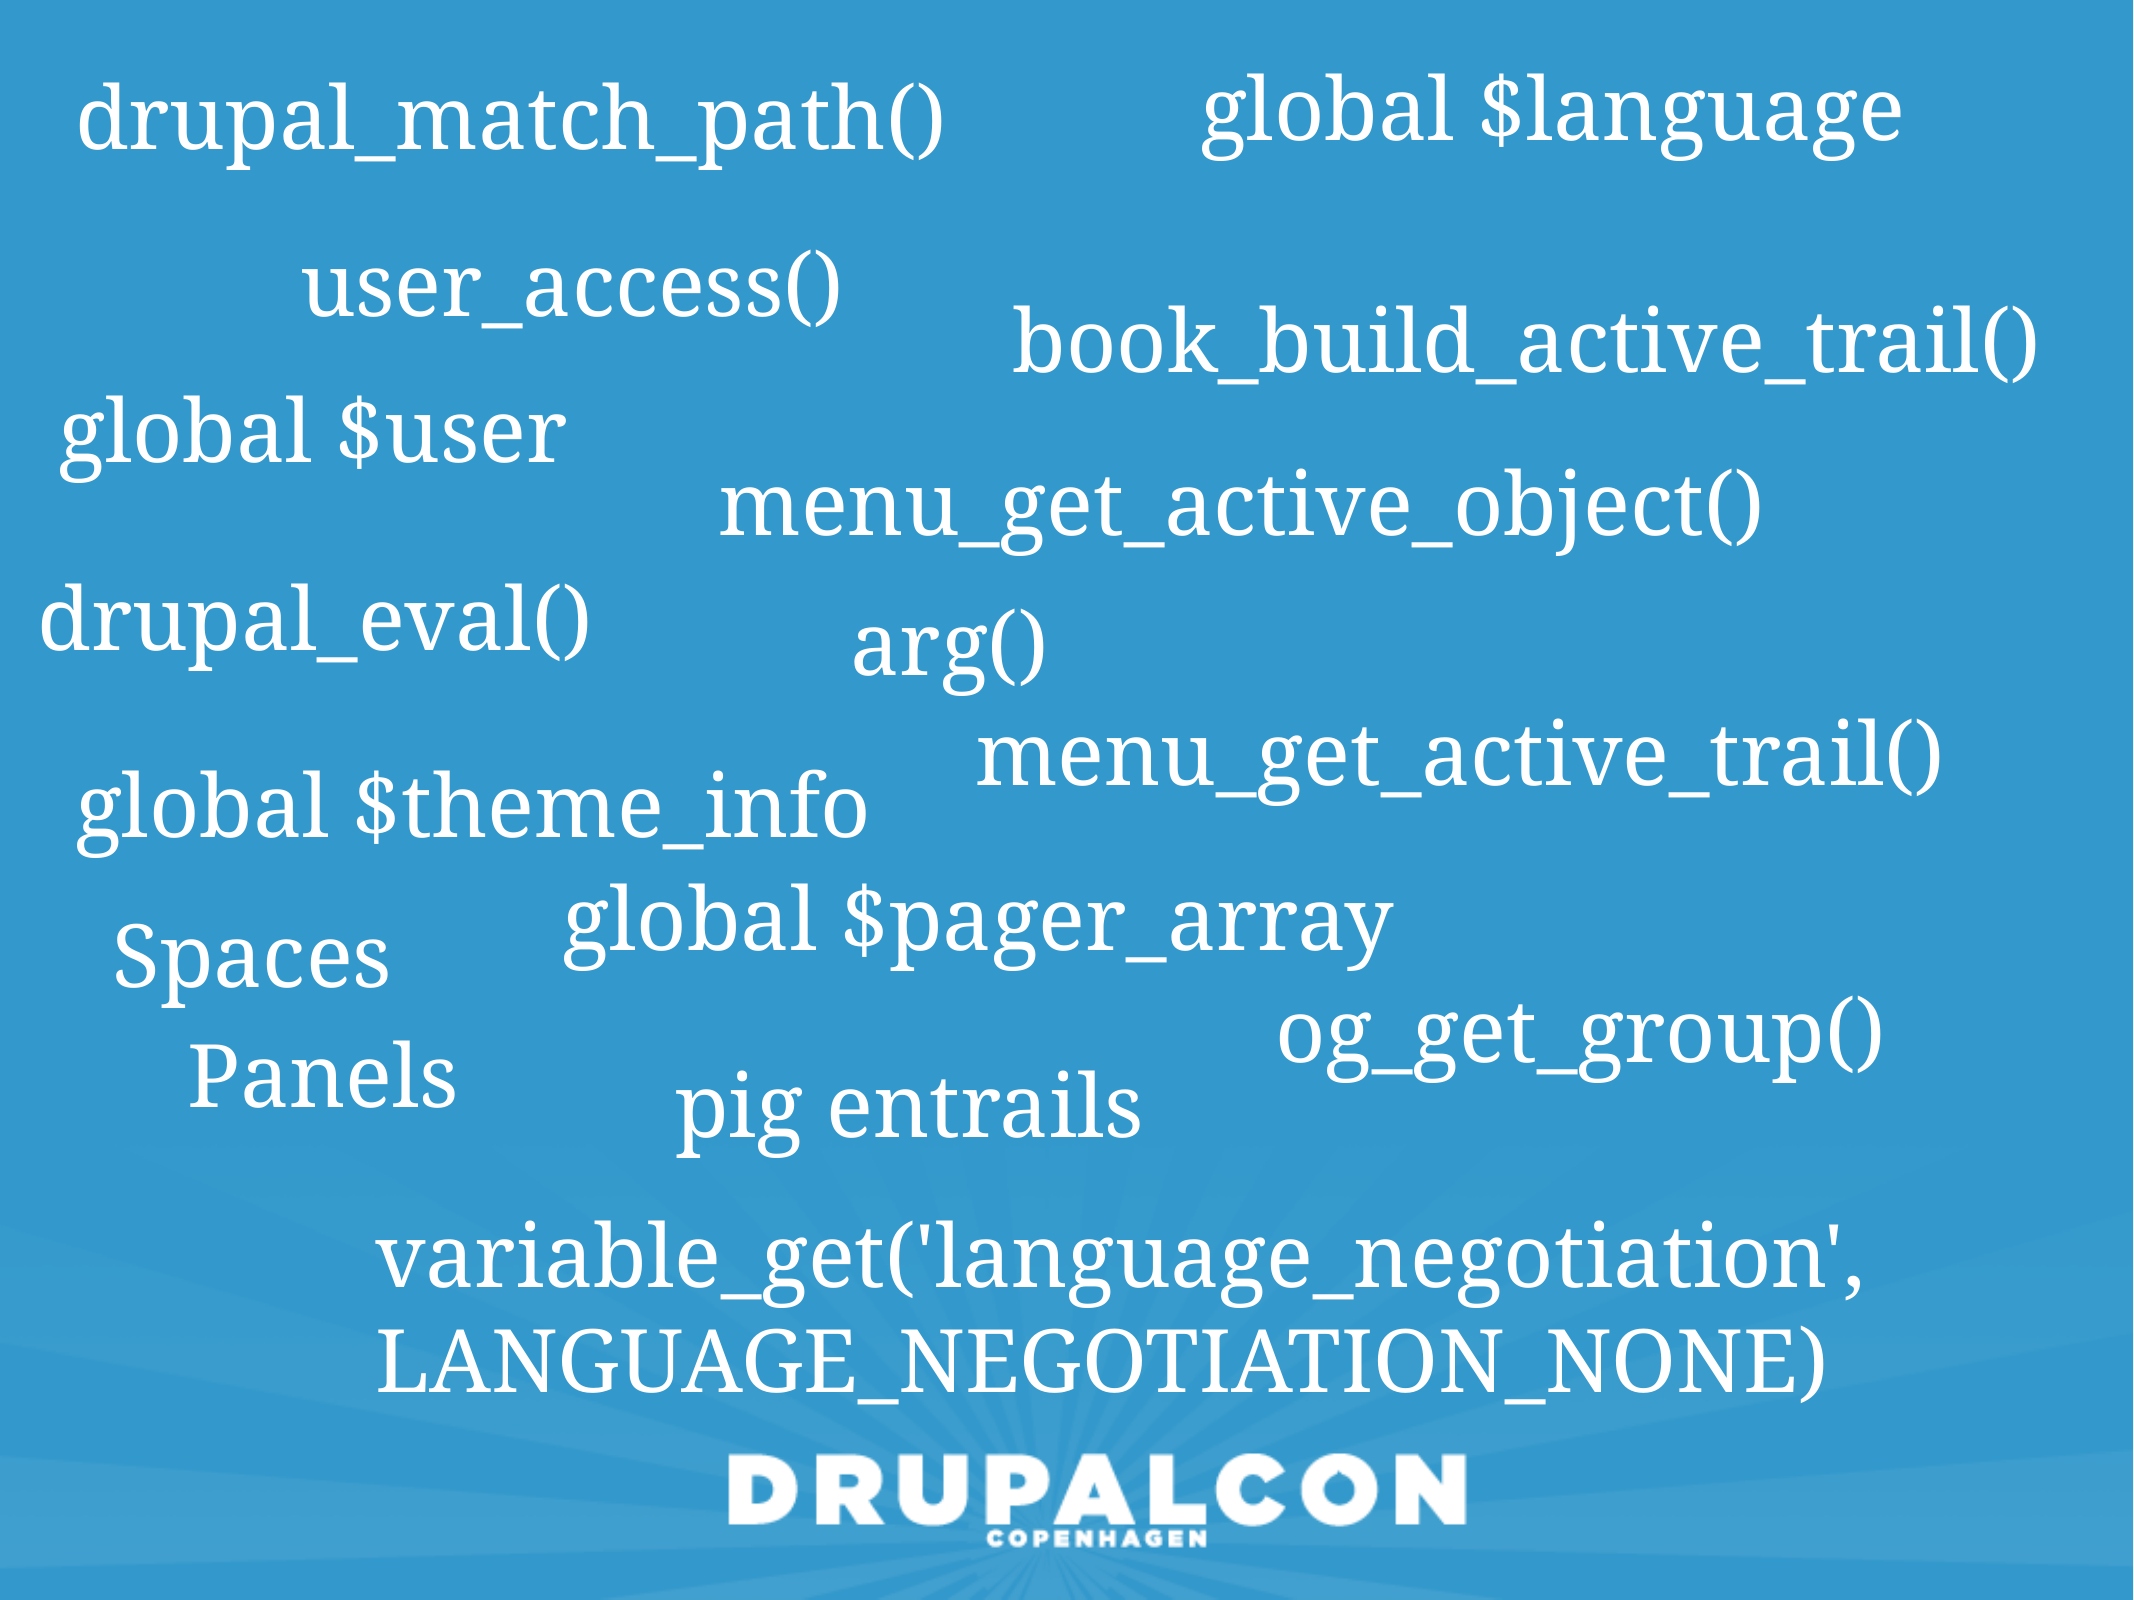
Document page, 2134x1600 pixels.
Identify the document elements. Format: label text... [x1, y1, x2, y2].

text_box variable_get('language_negotiation', LANGUAGE_NEGOTIATION_NONE) [375, 1198, 1988, 1412]
text_box Spaces [112, 900, 451, 1006]
text_box menu_get_active_trail() [975, 675, 2026, 826]
text_box global $pager_array [562, 855, 1463, 976]
picture [0, 0, 2134, 1600]
text_box global $language [1200, 48, 1988, 162]
text_box global $theme_info [75, 750, 938, 856]
text_box drupal_eval() [37, 562, 638, 668]
text_box pig entrails [675, 1043, 1201, 1163]
text_box global $user [58, 375, 638, 481]
subtitle menu_get_active_object() [718, 441, 1881, 561]
text_box arg() [850, 588, 1076, 694]
text_box user_access() [300, 225, 901, 338]
text_box drupal_match_path() [75, 54, 1013, 174]
text_box Panels [187, 1019, 488, 1126]
text_box og_get_group() [1275, 968, 1951, 1088]
text_box book_build_active_trail() [1012, 262, 2080, 413]
